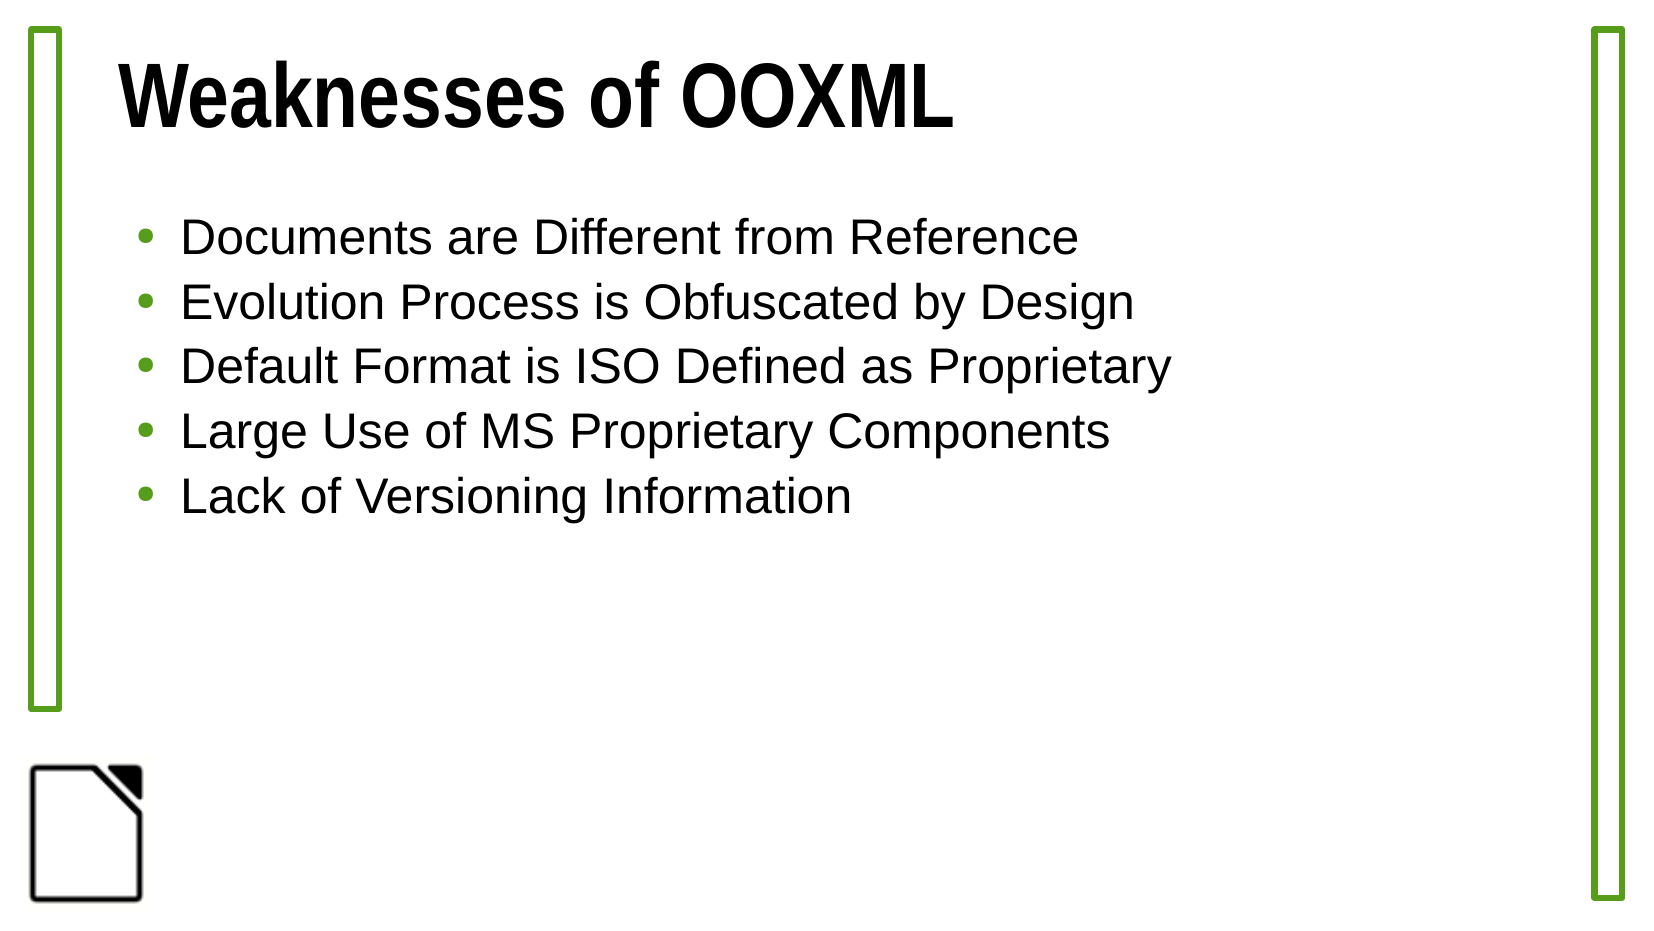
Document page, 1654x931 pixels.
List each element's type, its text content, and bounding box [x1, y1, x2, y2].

picture [9, 755, 166, 913]
title Weaknesses of OOXML [118, 35, 1536, 154]
list Documents are Different from Reference Evolution Process is Obfuscated by Design Default Format is ISO Defined as Proprietary Large Use of MS Proprietary Components Lack of Versioning Information [118, 209, 1536, 830]
